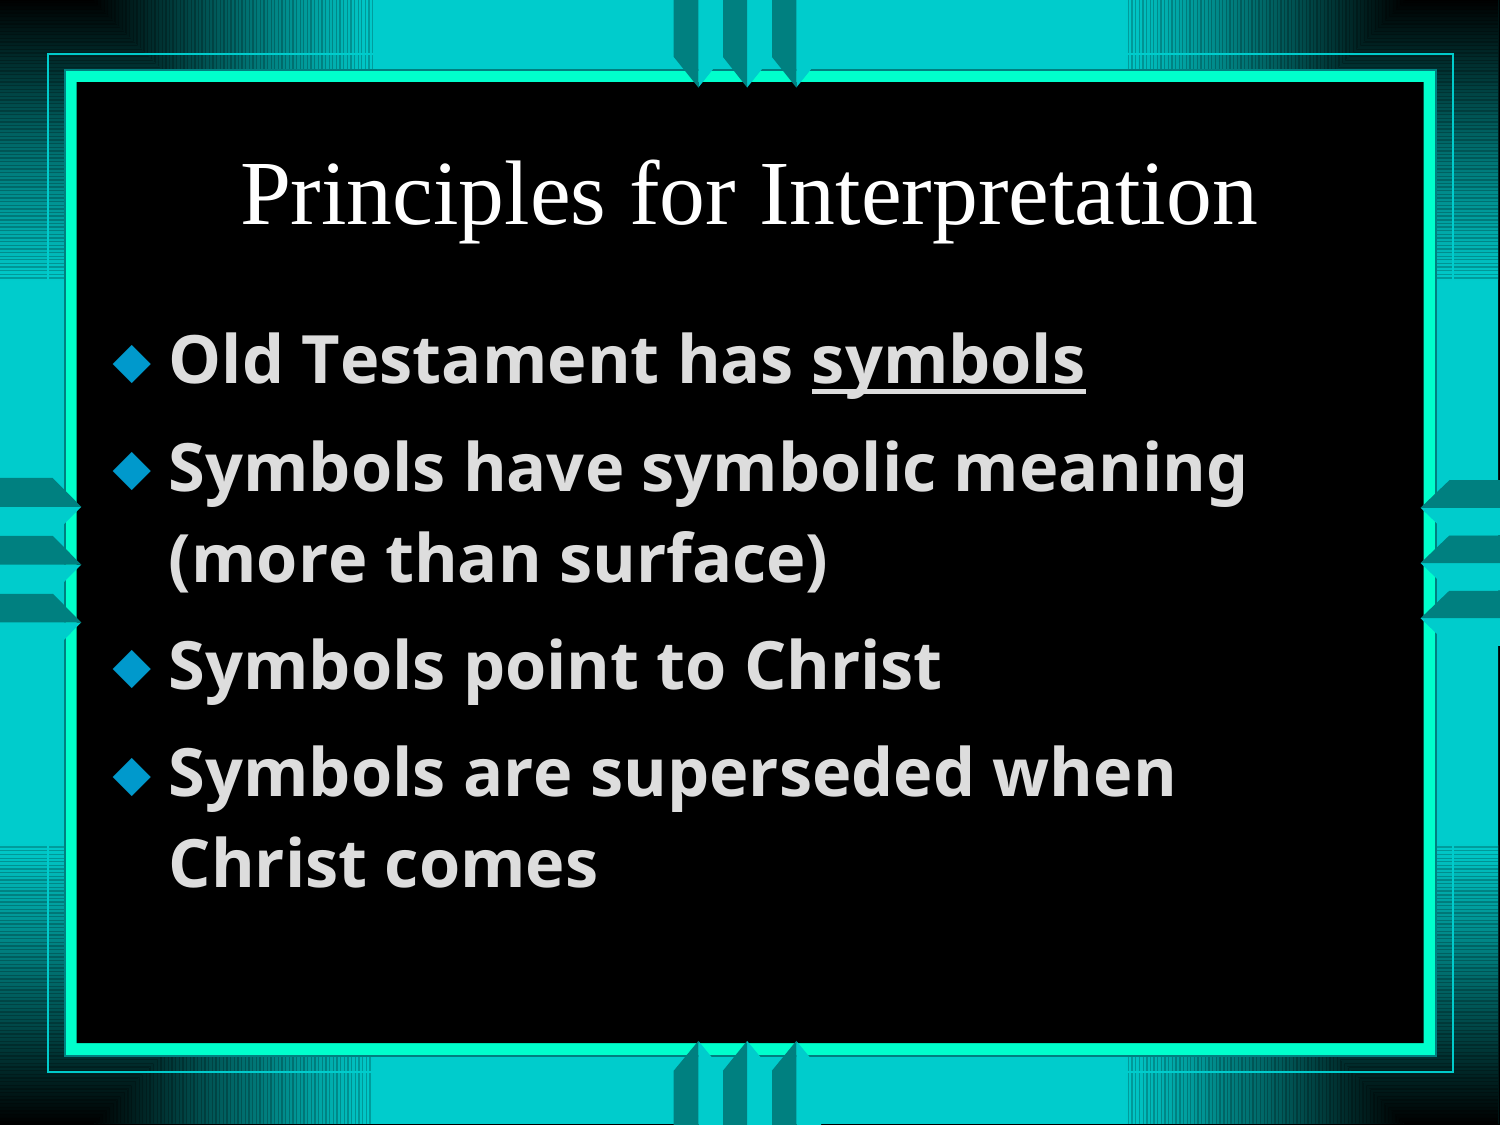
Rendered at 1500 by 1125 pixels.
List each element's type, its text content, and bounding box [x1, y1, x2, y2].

list Old Testament has symbols Symbols have symbolic meaning (more than surface) Symbols point to Christ Symbols are superseded when Christ comes [112, 312, 1388, 988]
title Principles for Interpretation [112, 99, 1388, 288]
